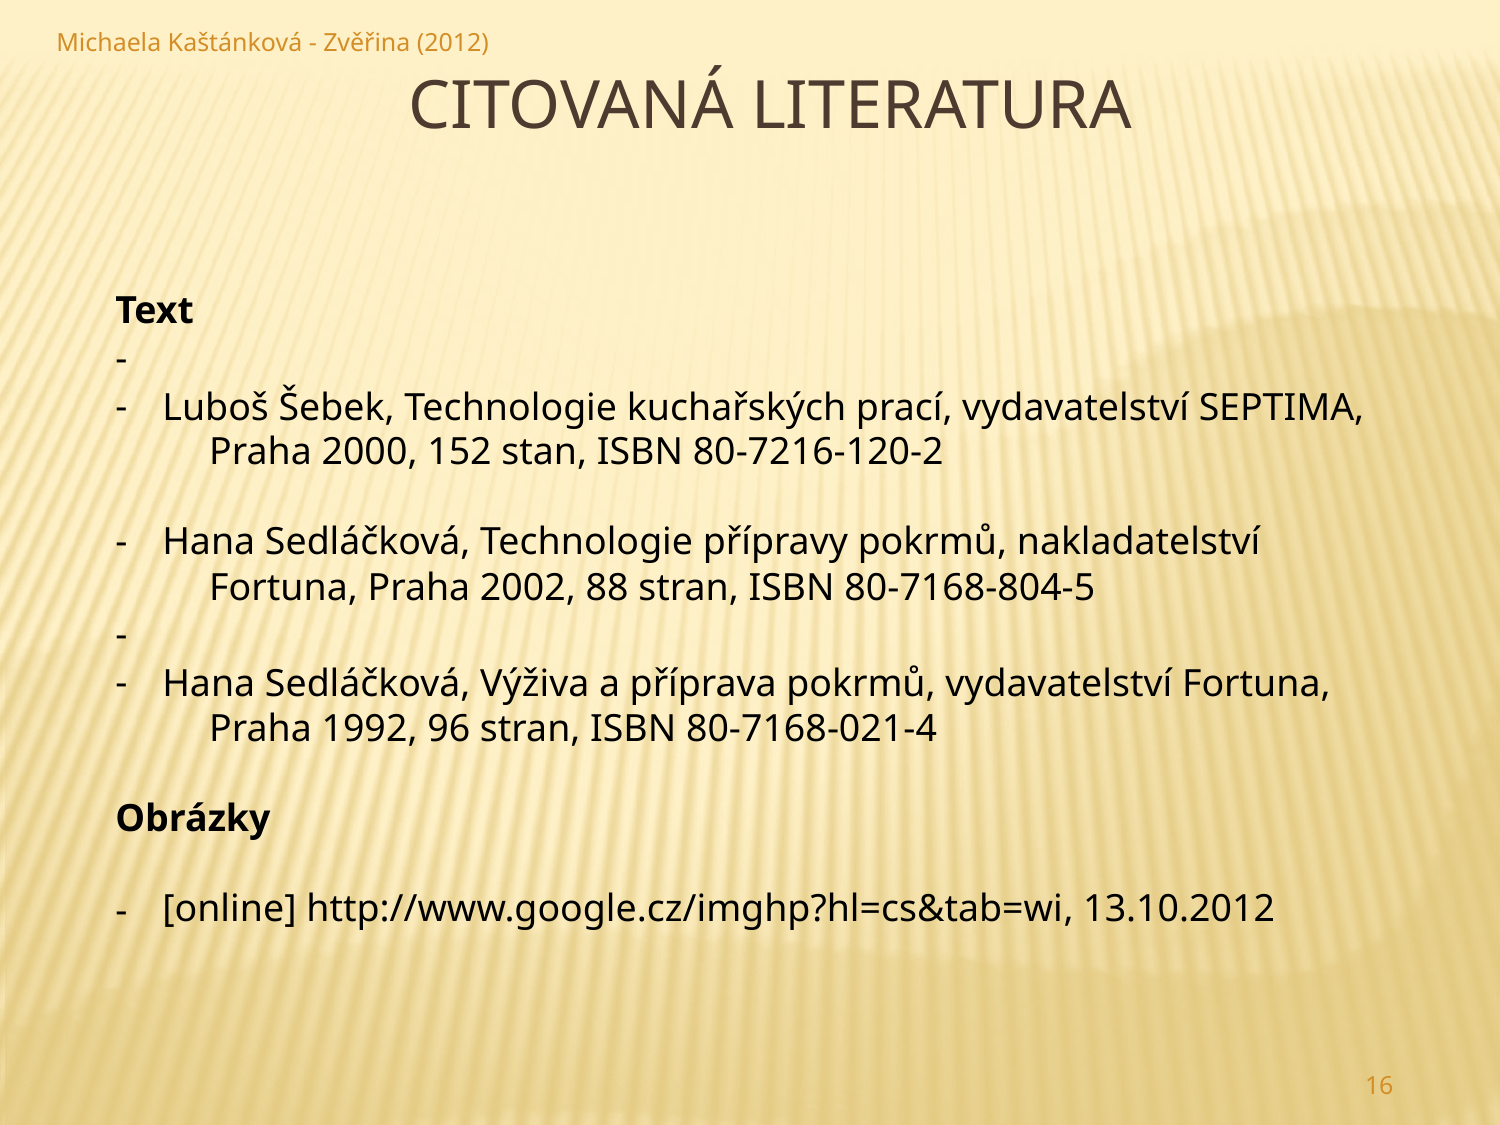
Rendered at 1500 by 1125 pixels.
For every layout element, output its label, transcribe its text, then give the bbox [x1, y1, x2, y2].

text_box Text Luboš Šebek, Technologie kuchařských prací, vydavatelství SEPTIMA, Praha 2000, 152 stan, ISBN 80-7216-120-2 Hana Sedláčková, Technologie přípravy pokrmů, nakladatelství Fortuna, Praha 2002, 88 stran, ISBN 80-7168-804-5 Hana Sedláčková, Výživa a příprava pokrmů, vydavatelství Fortuna, Praha 1992, 96 stran, ISBN 80-7168-021-4 Obrázky [online] http://www.google.cz/imghp?hl=cs&tab=wi, 13.10.2012 [100, 278, 1412, 931]
title Citovaná literatura [76, 54, 1465, 150]
text_box 16 [1350, 1061, 1475, 1103]
text_box Michaela Kaštánková - Zvěřina (2012) [41, 19, 1447, 67]
